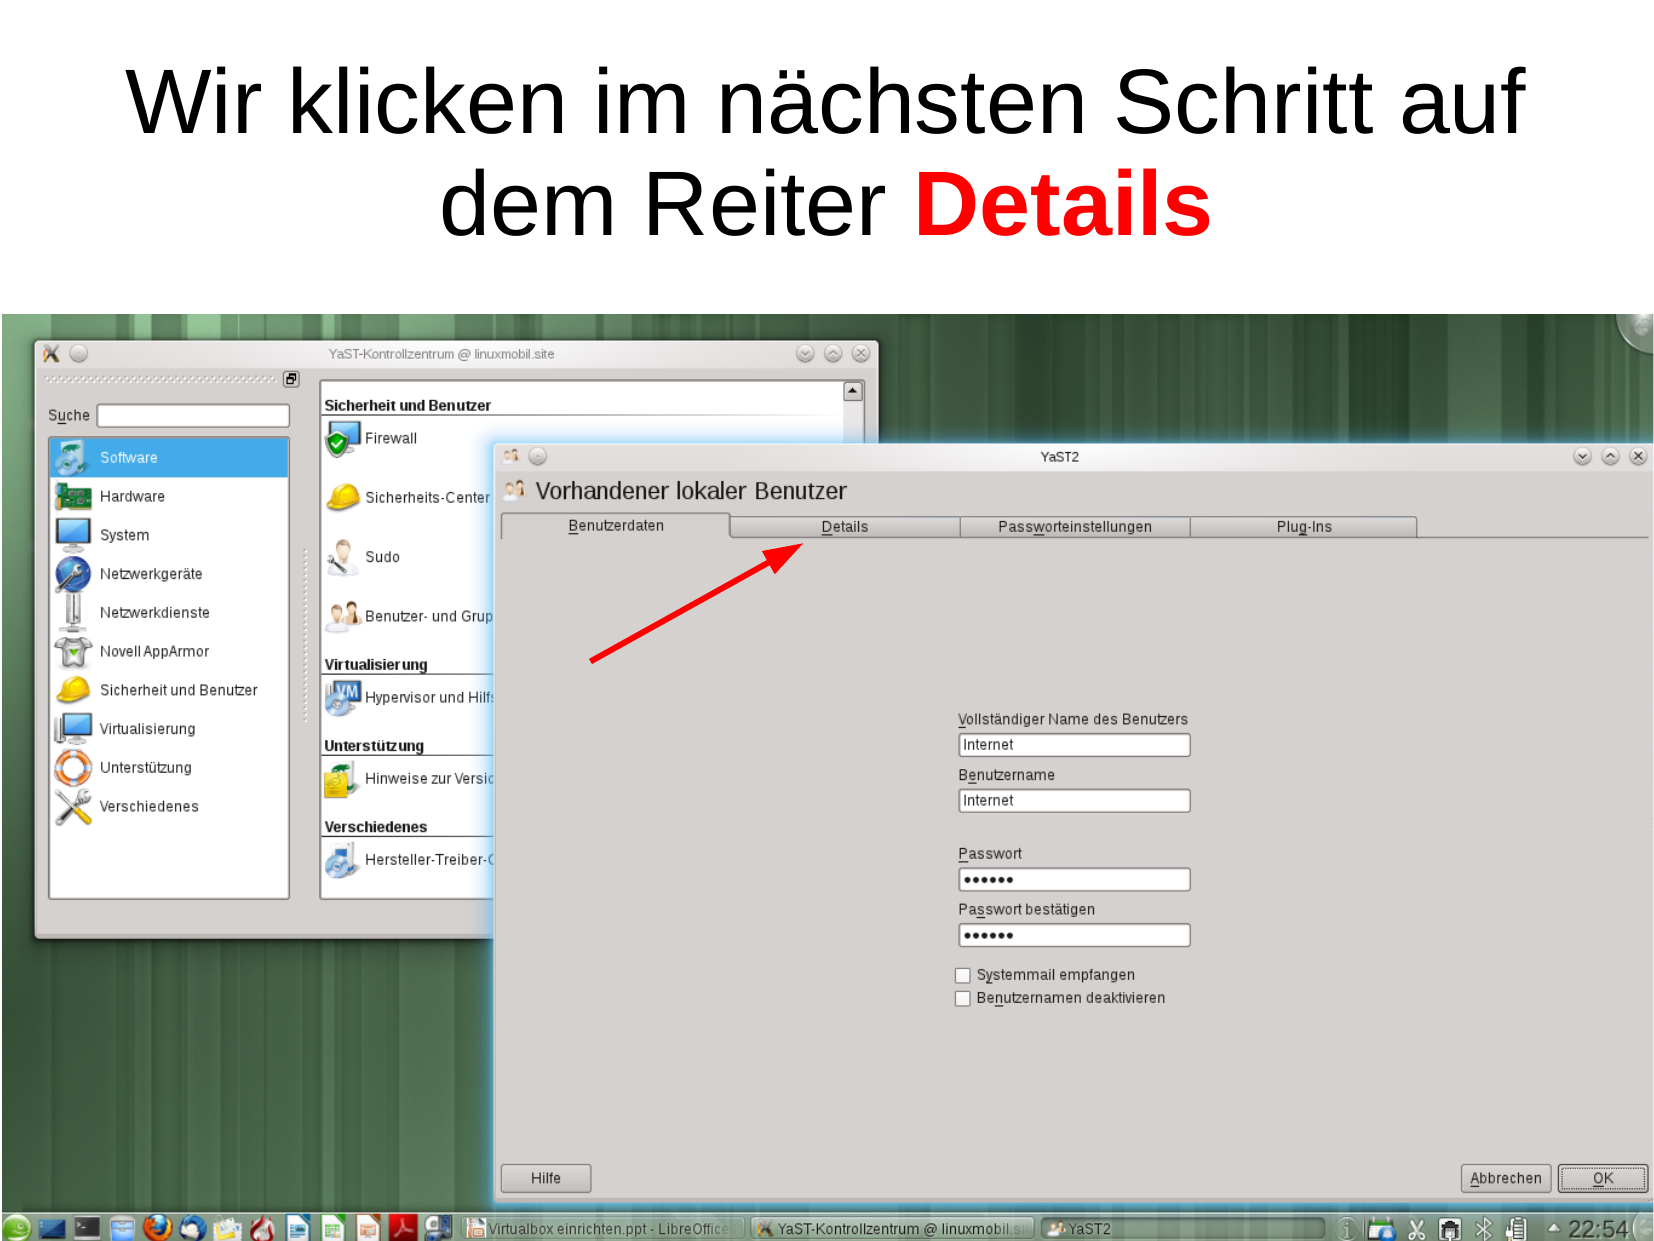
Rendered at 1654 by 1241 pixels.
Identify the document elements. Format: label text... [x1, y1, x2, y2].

picture [2, 314, 1654, 1241]
title Wir klicken im nächsten Schritt auf dem Reiter Details [82, 49, 1571, 257]
